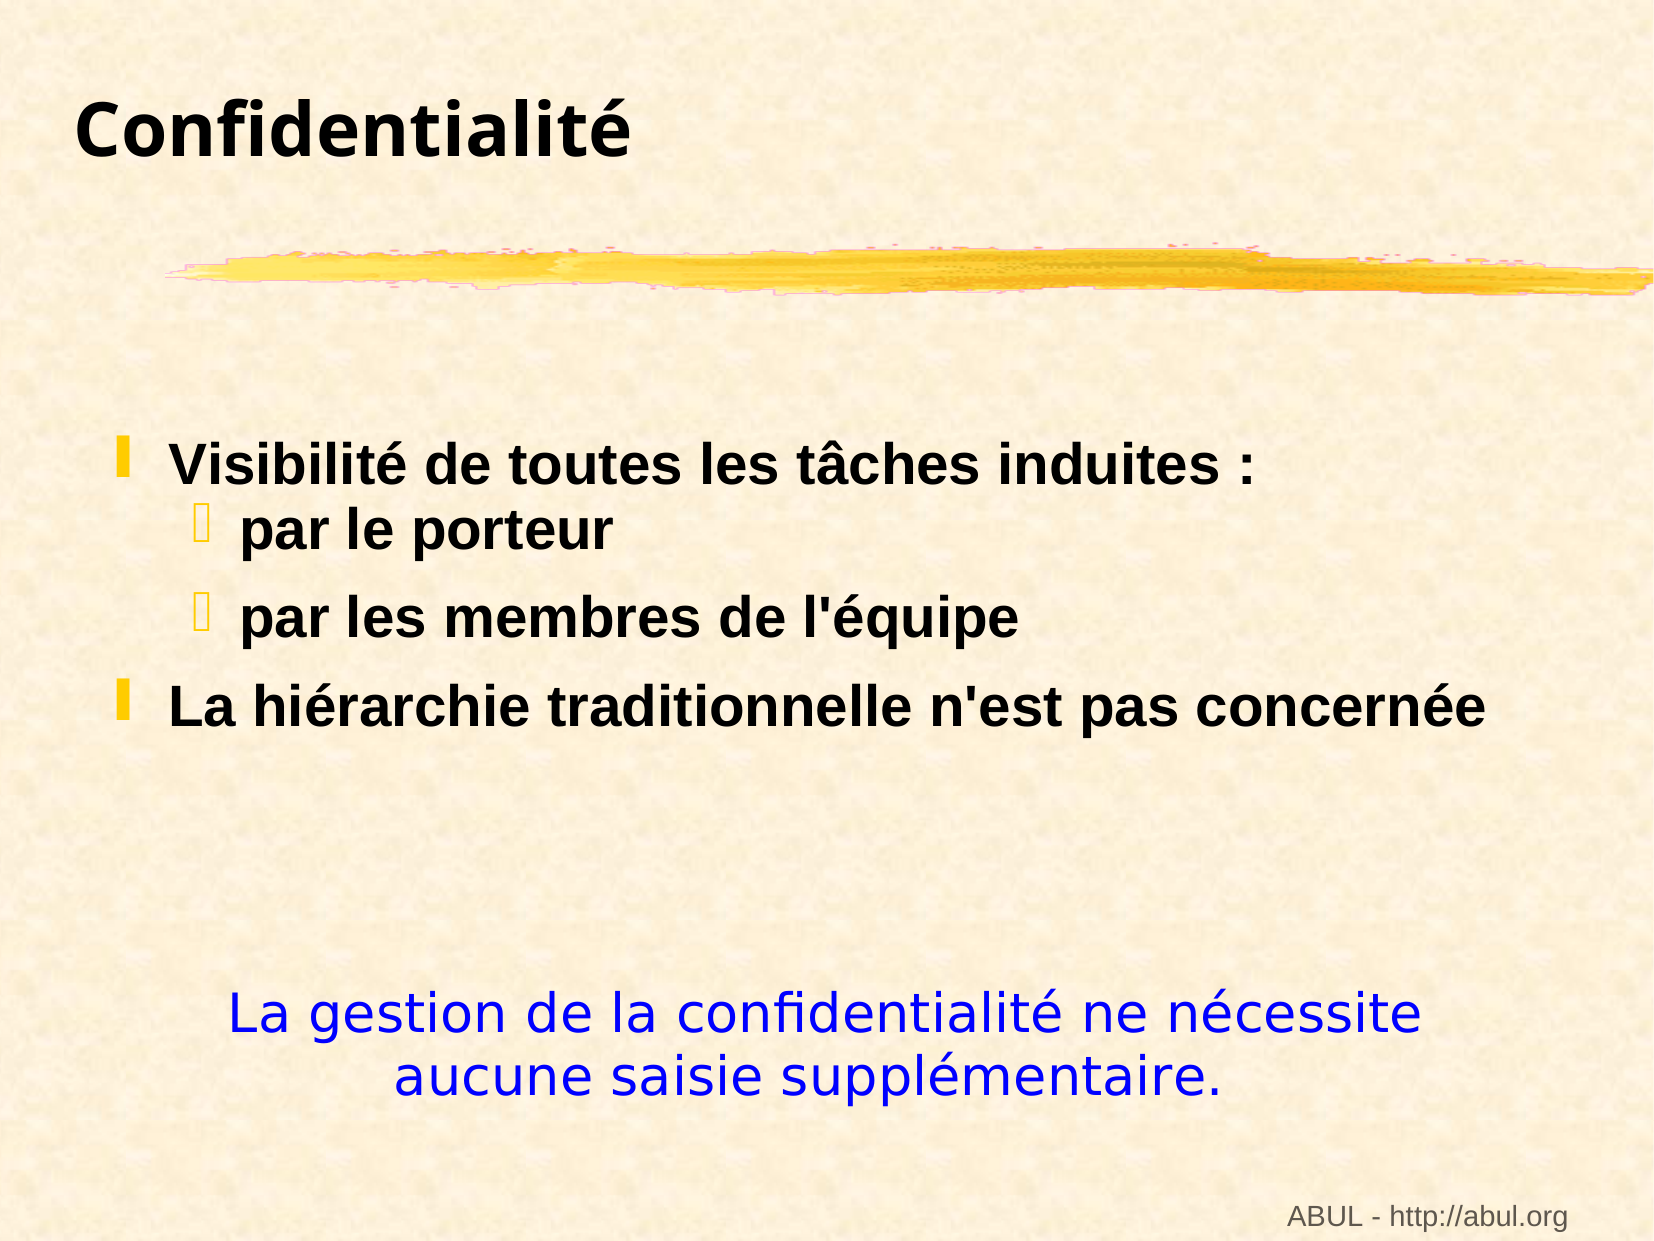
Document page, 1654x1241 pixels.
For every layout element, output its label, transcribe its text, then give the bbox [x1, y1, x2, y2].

list Visibilité de toutes les tâches induites : par le porteur par les membres de l'équipe La hiérarchie traditionnelle n'est pas concernée [82, 423, 1562, 880]
title Confidentialité [73, 2, 1479, 254]
picture [0, 0, 1654, 1241]
text_box La gestion de la confidentialité ne nécessite aucune saisie supplémentaire. [118, 974, 1536, 1116]
